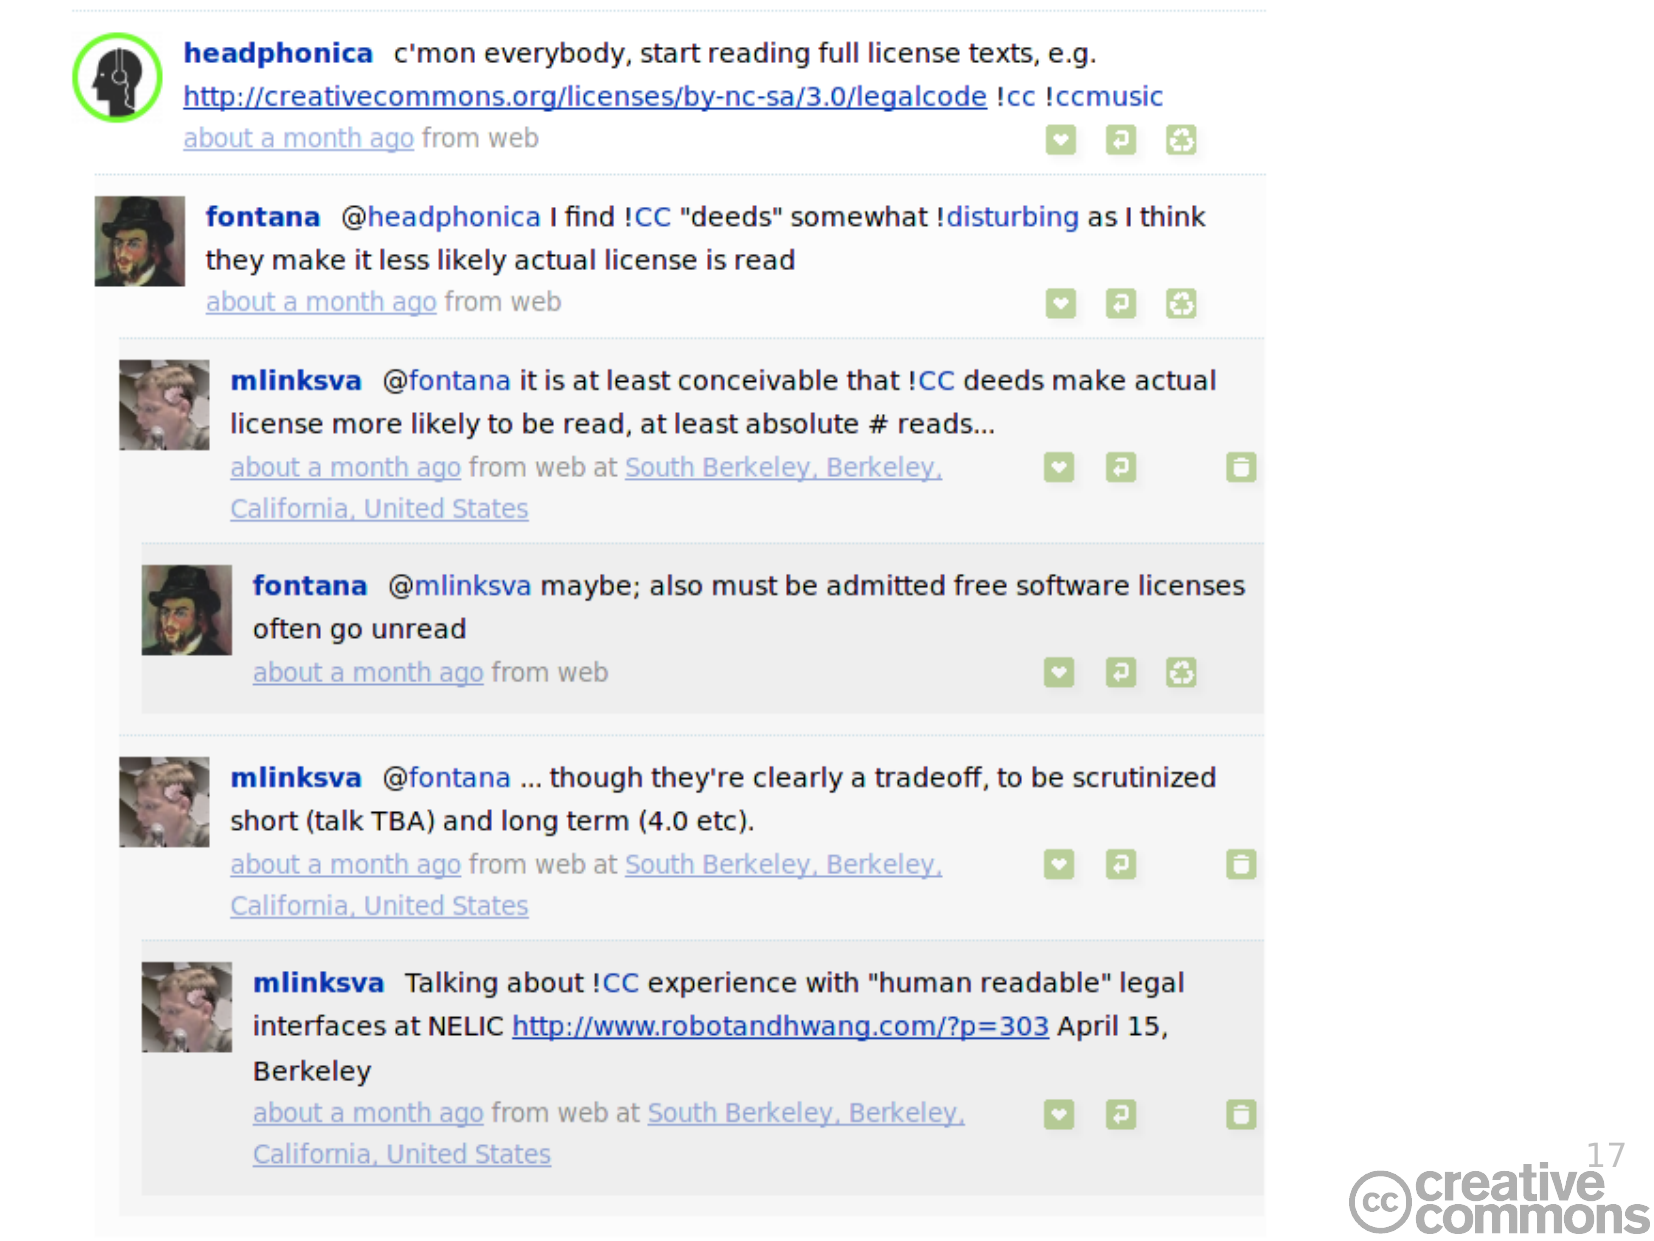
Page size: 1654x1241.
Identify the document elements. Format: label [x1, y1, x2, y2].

picture [1349, 1162, 1650, 1234]
picture [37, 0, 1302, 1241]
